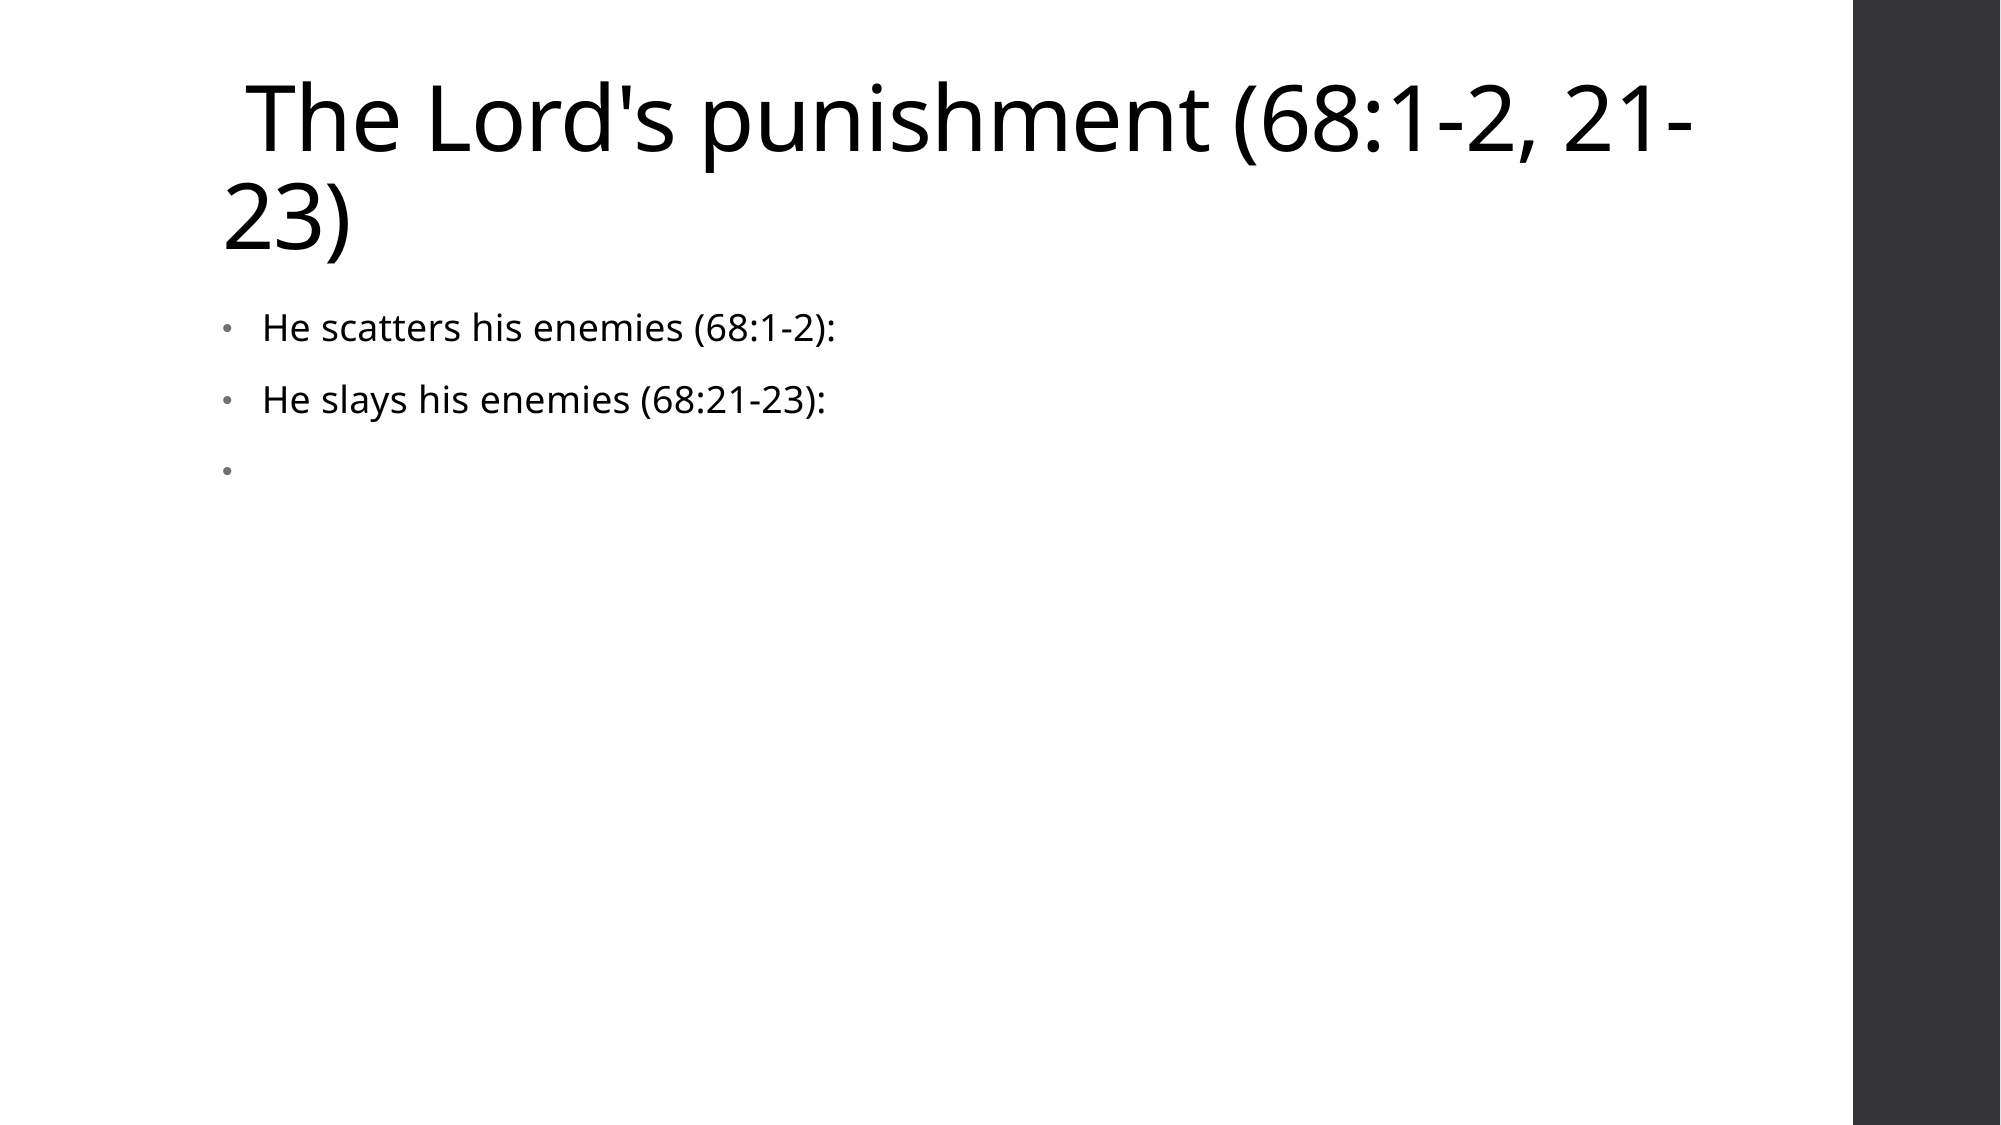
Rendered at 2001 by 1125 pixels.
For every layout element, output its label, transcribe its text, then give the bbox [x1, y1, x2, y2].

list He scatters his enemies (68:1-2): He slays his enemies (68:21-23): [206, 299, 1617, 1014]
title The Lord's punishment (68:1-2, 21-23) [206, 60, 1797, 278]
